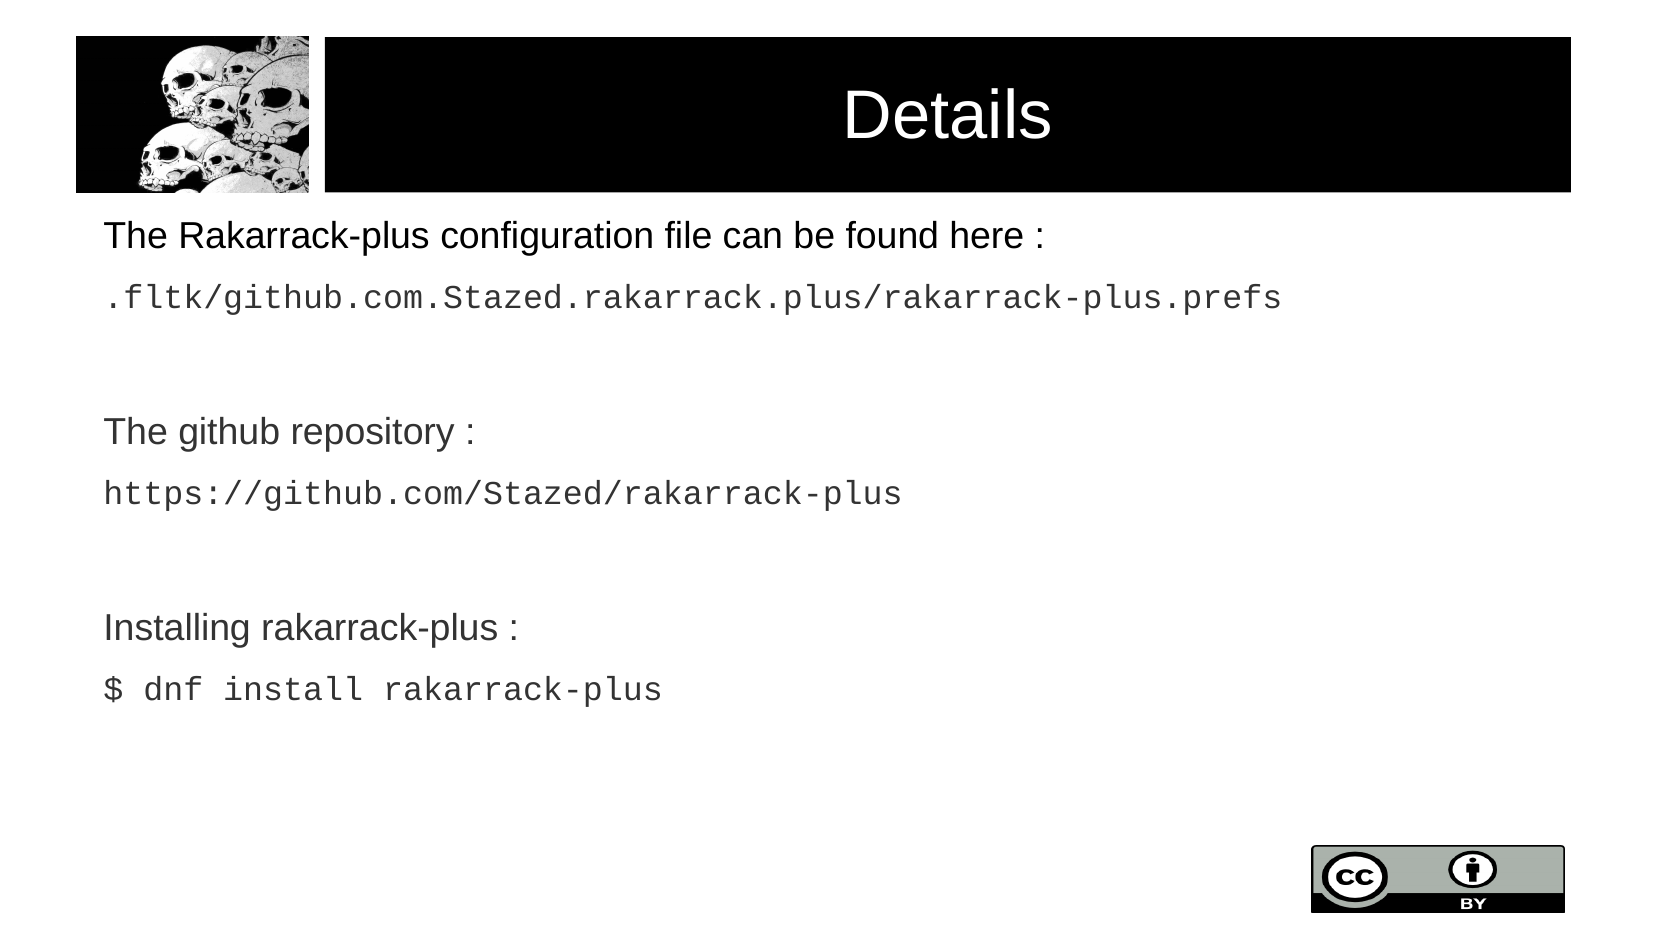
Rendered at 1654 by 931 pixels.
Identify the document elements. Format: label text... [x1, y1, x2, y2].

title Details [324, 37, 1571, 193]
picture [1311, 845, 1565, 913]
picture [76, 36, 309, 193]
text_box The Rakarrack-plus configuration file can be found here : .fltk/github.com.Stazed.rakarrack.plus/rakarrack-plus.prefs The github repository : https://github.com/Stazed/rakarrack-plus Installing rakarrack-plus : $ dnf install rakarrack-plus [88, 206, 1565, 763]
